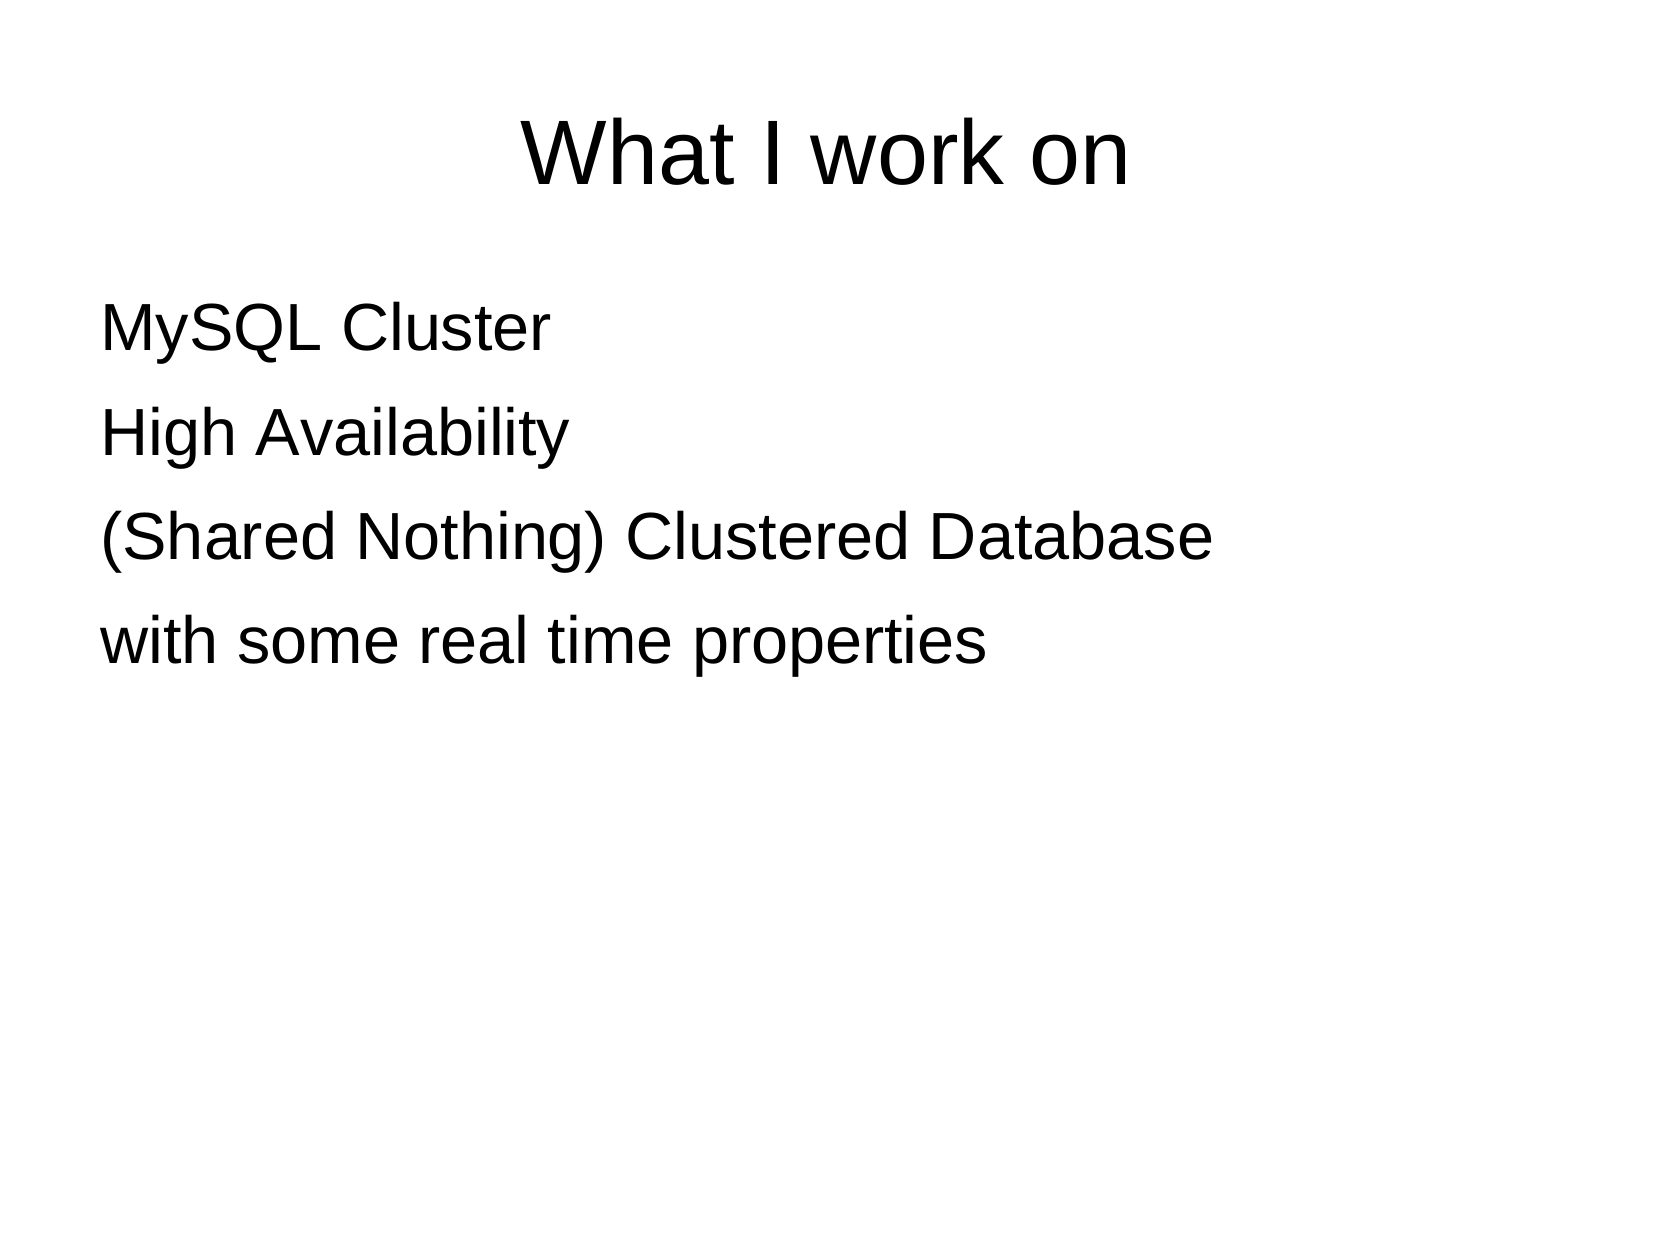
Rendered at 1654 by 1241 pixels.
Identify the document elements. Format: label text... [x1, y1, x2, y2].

list MySQL Cluster High Availability (Shared Nothing) Clustered Database with some real time properties [82, 290, 1571, 1094]
title What I work on [82, 49, 1571, 257]
